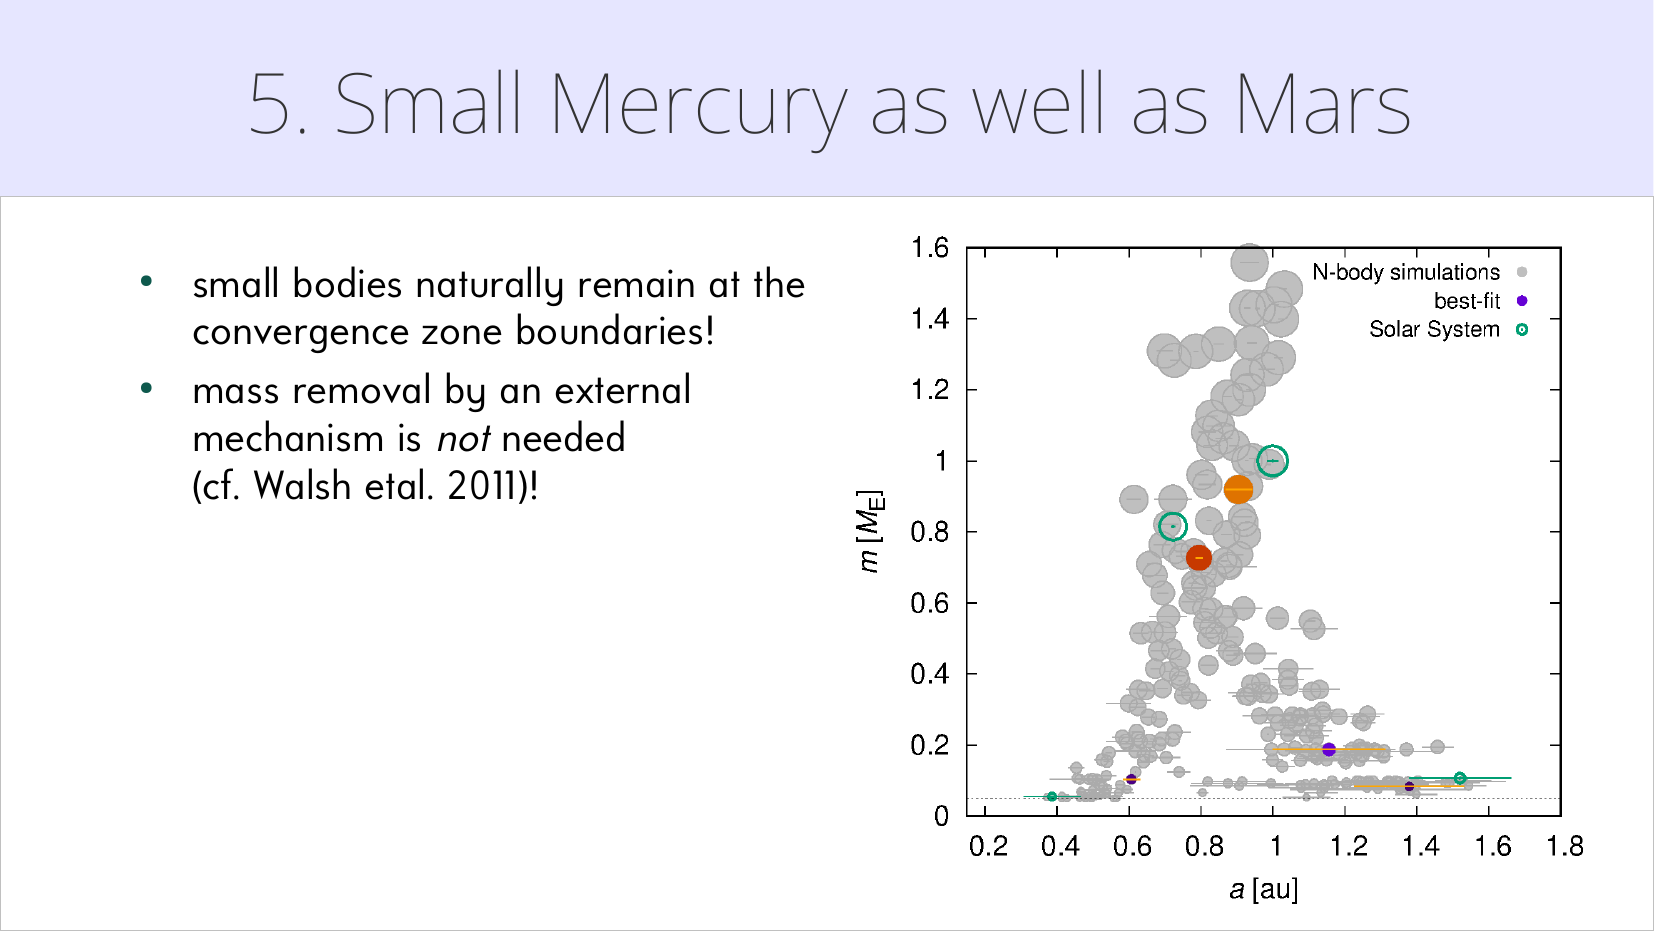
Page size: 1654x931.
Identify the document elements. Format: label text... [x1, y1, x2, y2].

picture [856, 236, 1583, 904]
list small bodies naturally remain at the convergence zone boundaries! mass removal by an external mechanism is not needed (cf. Walsh etal. 2011)! [121, 258, 841, 798]
title 5. Small Mercury as well as Mars [124, 23, 1537, 179]
